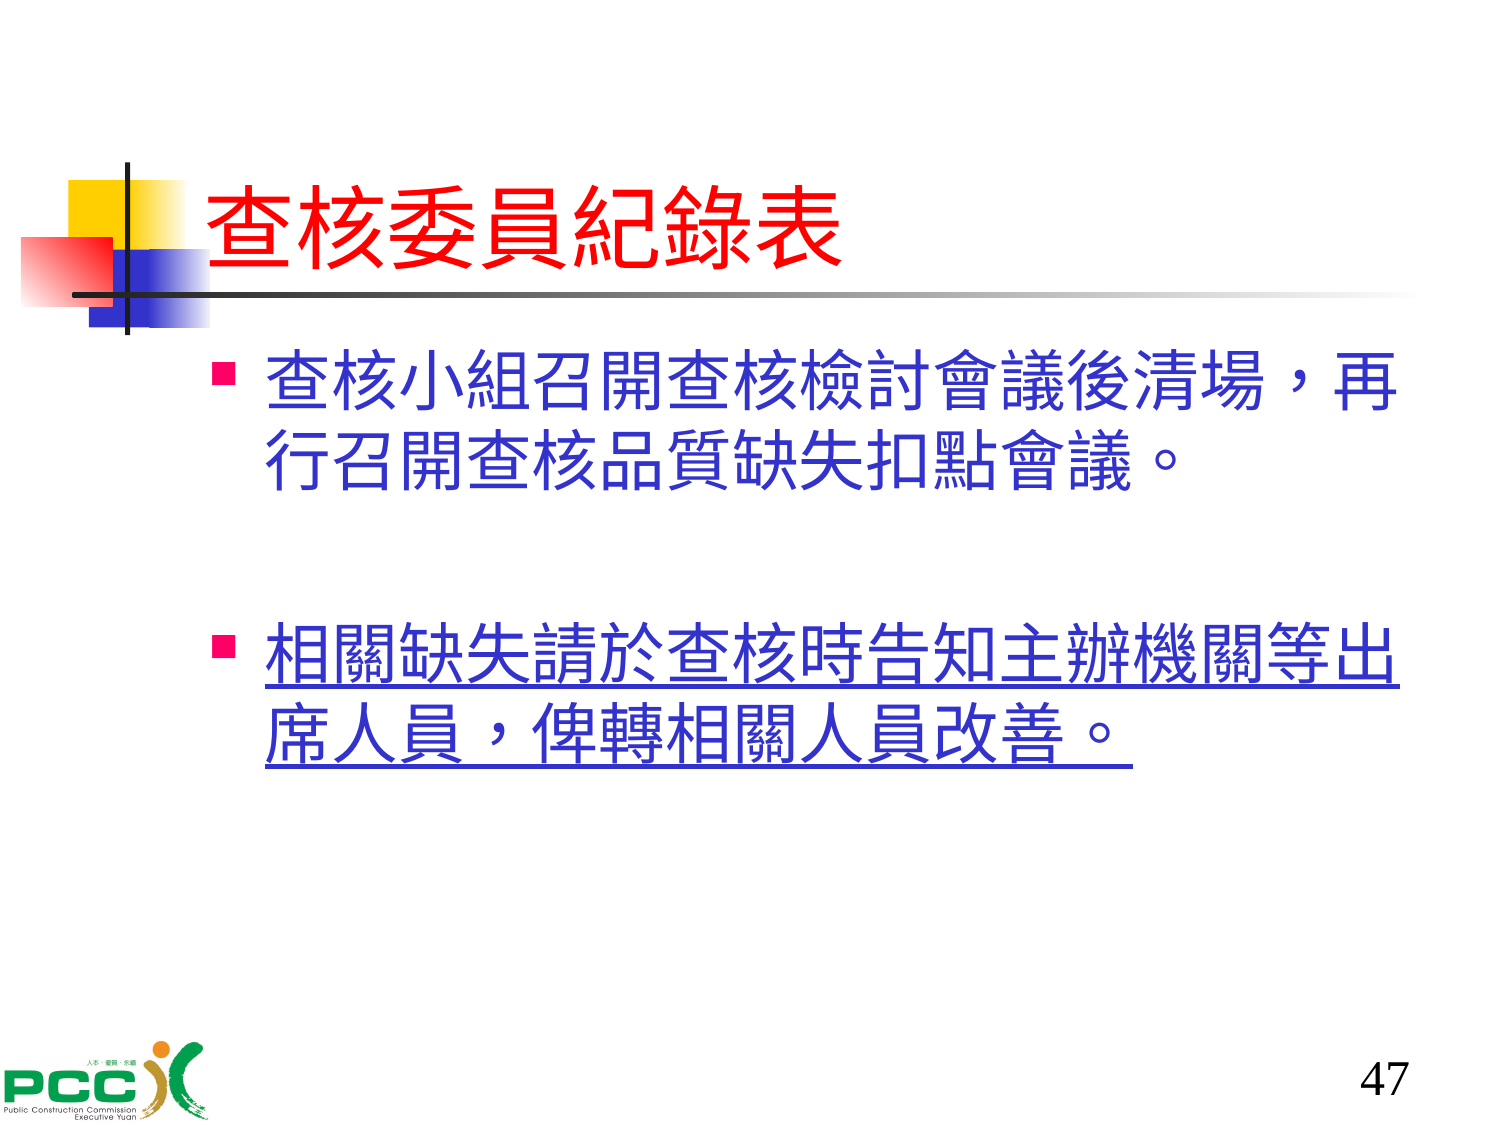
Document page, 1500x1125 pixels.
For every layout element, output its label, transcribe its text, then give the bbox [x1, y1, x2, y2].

picture [0, 1037, 226, 1125]
list 查核小組召開查核檢討會議後清場，再行召開查核品質缺失扣點會議。 相關缺失請於查核時告知主辦機關等出席人員，俾轉相關人員改善。 [193, 331, 1469, 1007]
title 查核委員紀錄表 [188, 101, 1500, 289]
